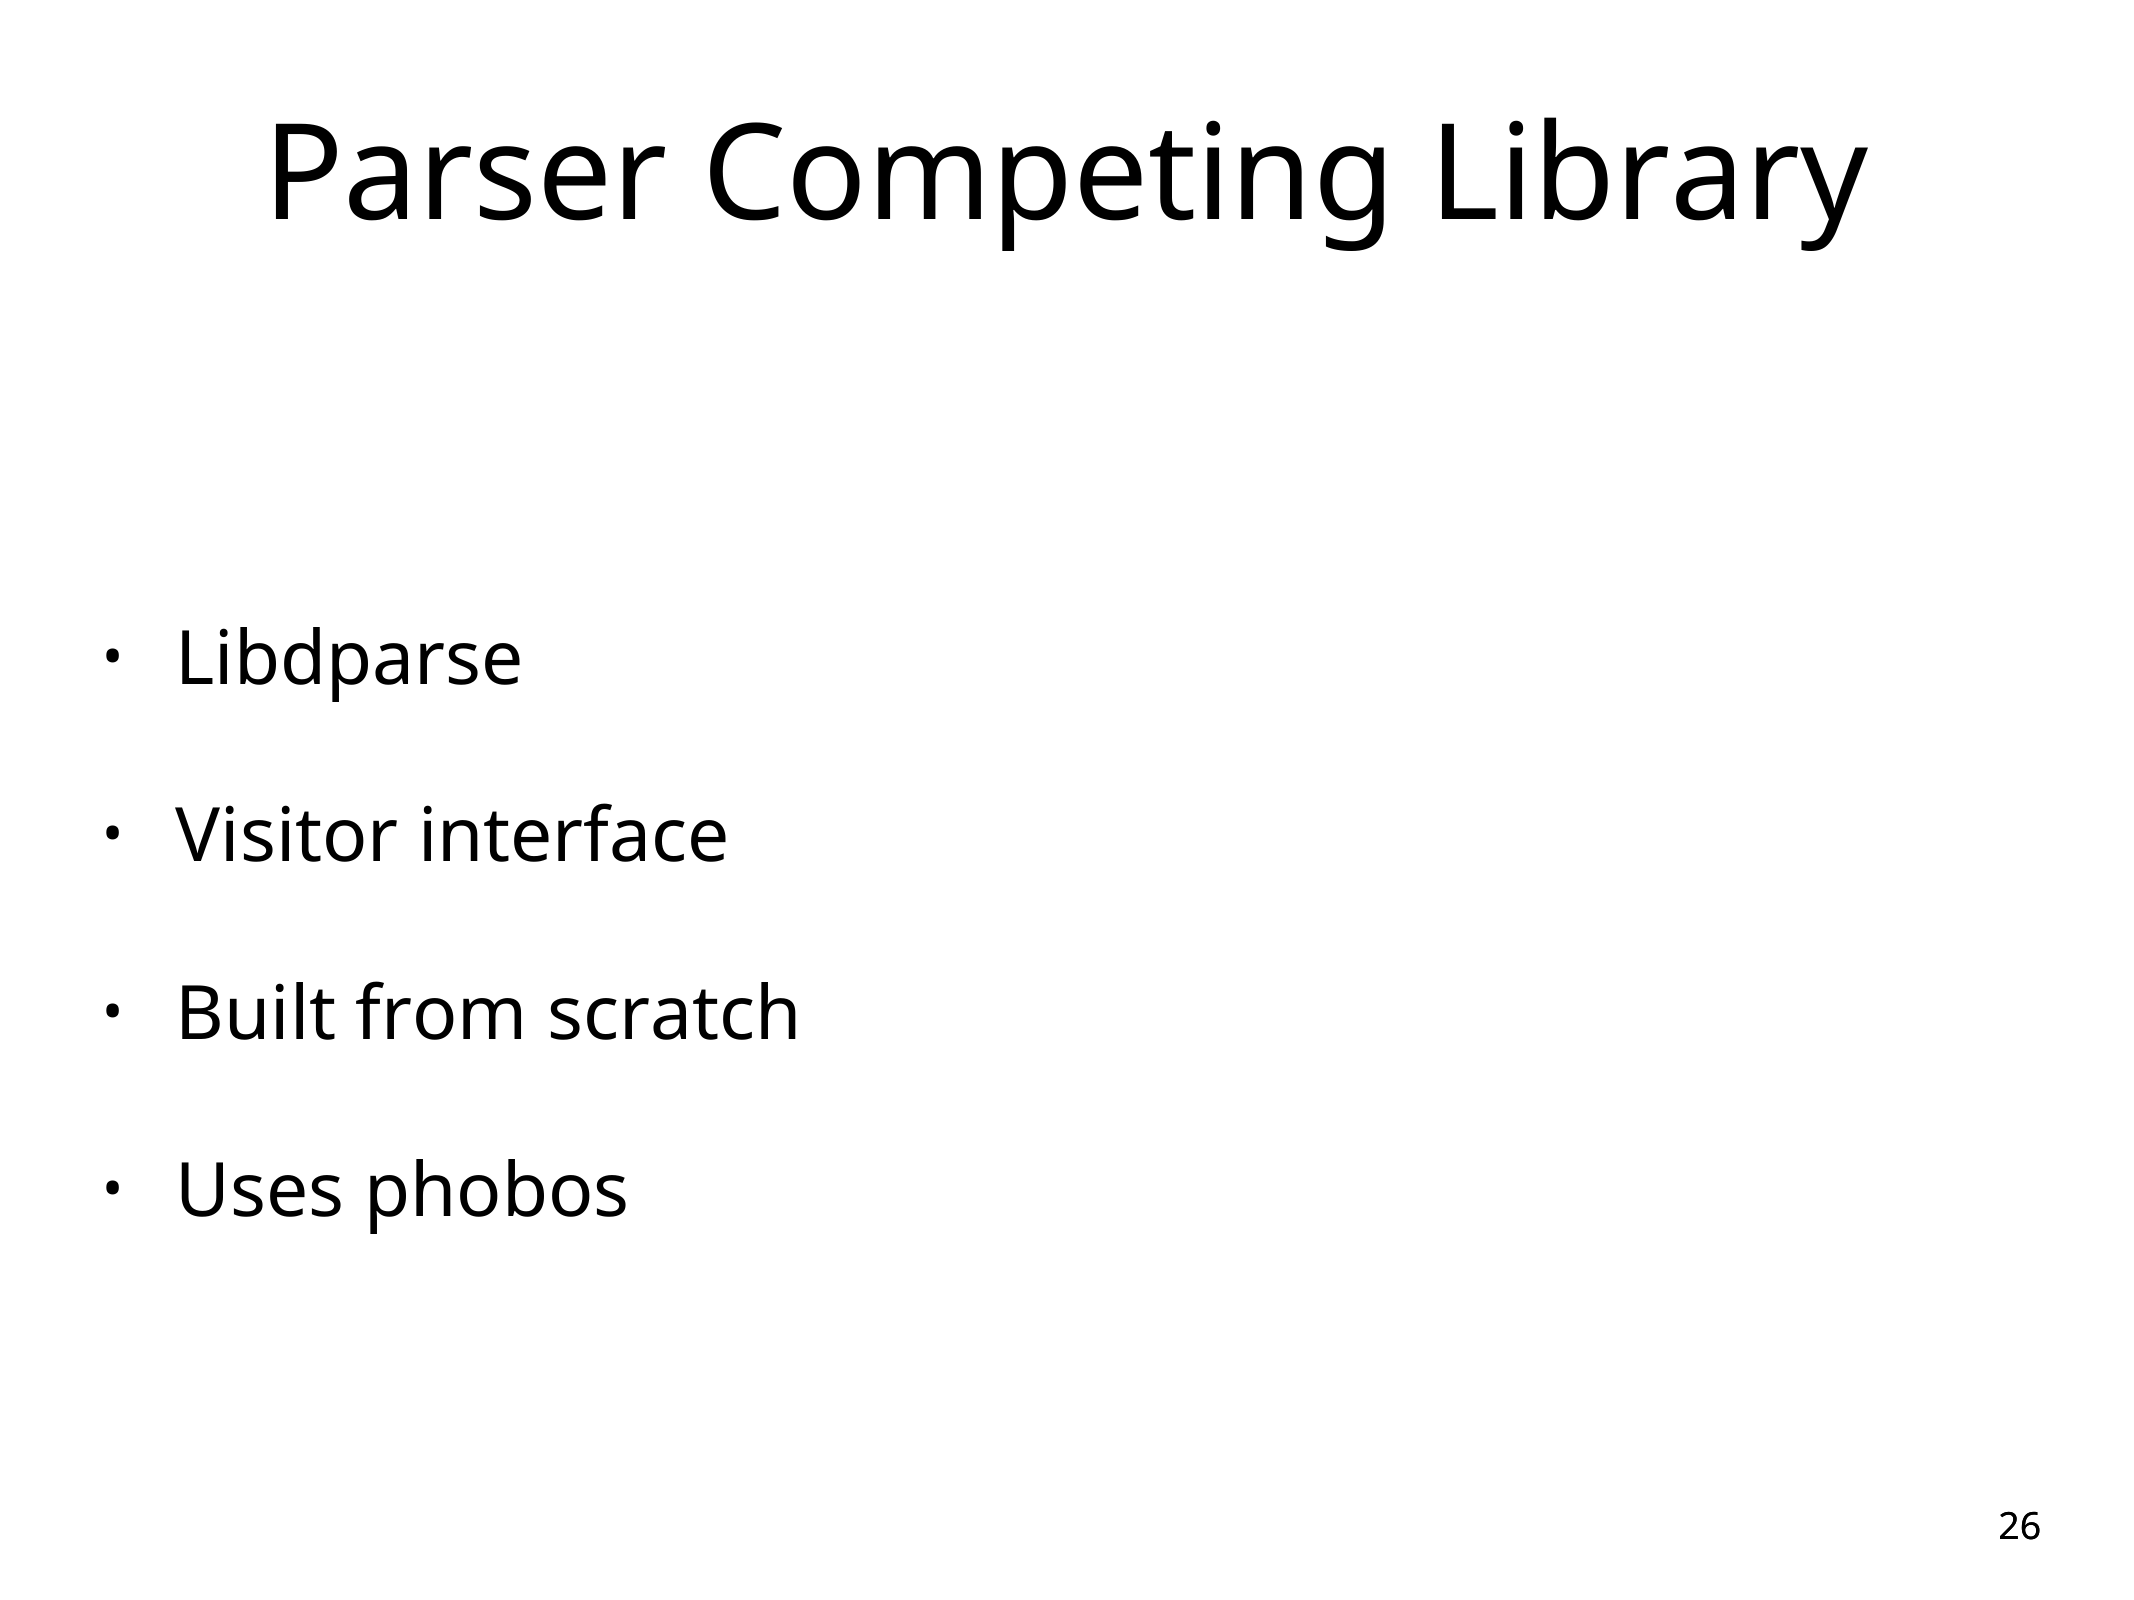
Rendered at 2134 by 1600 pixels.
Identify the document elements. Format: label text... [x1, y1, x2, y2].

list Libdparse Visitor interface Built from scratch Uses phobos [94, 332, 2039, 1509]
title Parser Competing Library [156, 72, 1978, 261]
text_box <number> [1985, 1493, 2055, 1557]
